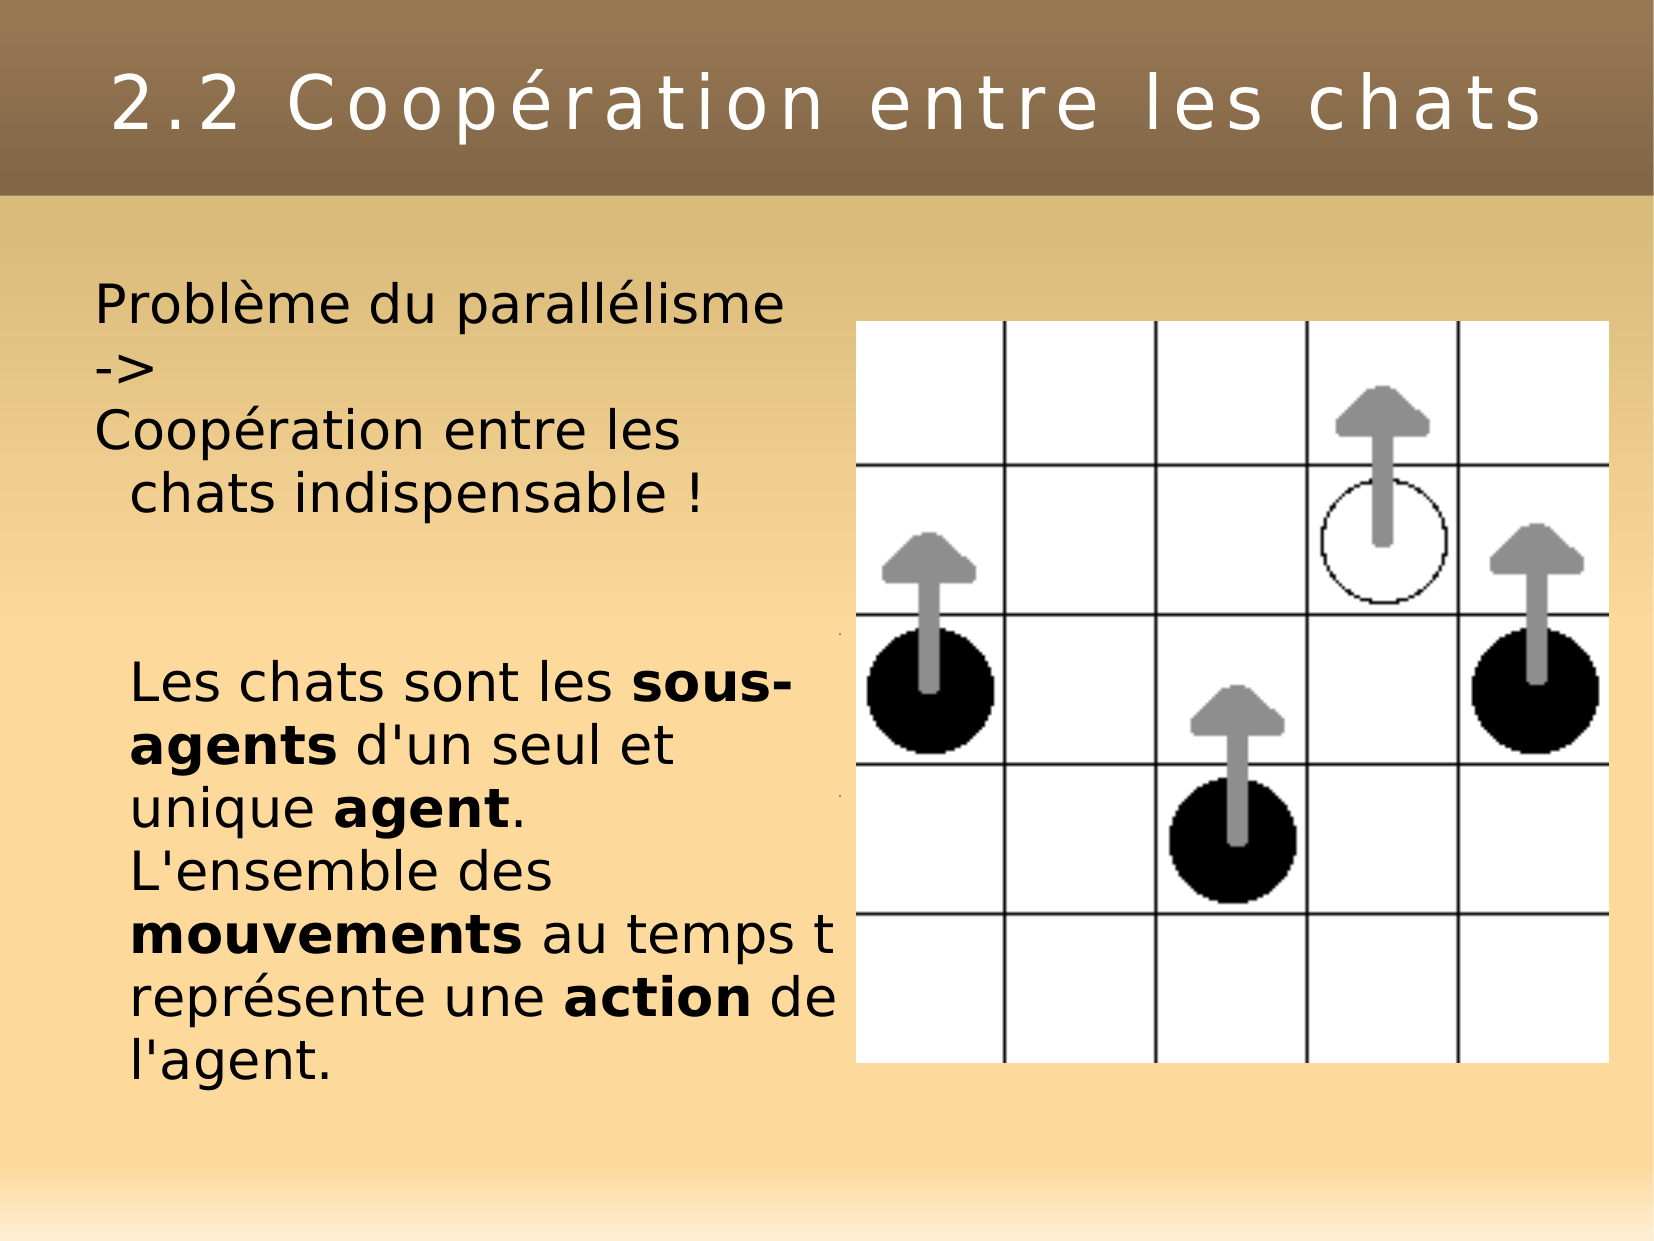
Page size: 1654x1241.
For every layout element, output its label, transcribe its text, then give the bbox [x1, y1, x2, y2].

subtitle Problème du parallélisme -> Coopération entre les chats indispensable ! Les chats sont les sous-agents d'un seul et unique agent. L'ensemble des mouvements au temps t représente une action de l'agent. [59, 273, 839, 1093]
title 2.2 Coopération entre les chats [59, 29, 1595, 178]
picture [0, 0, 1654, 1241]
